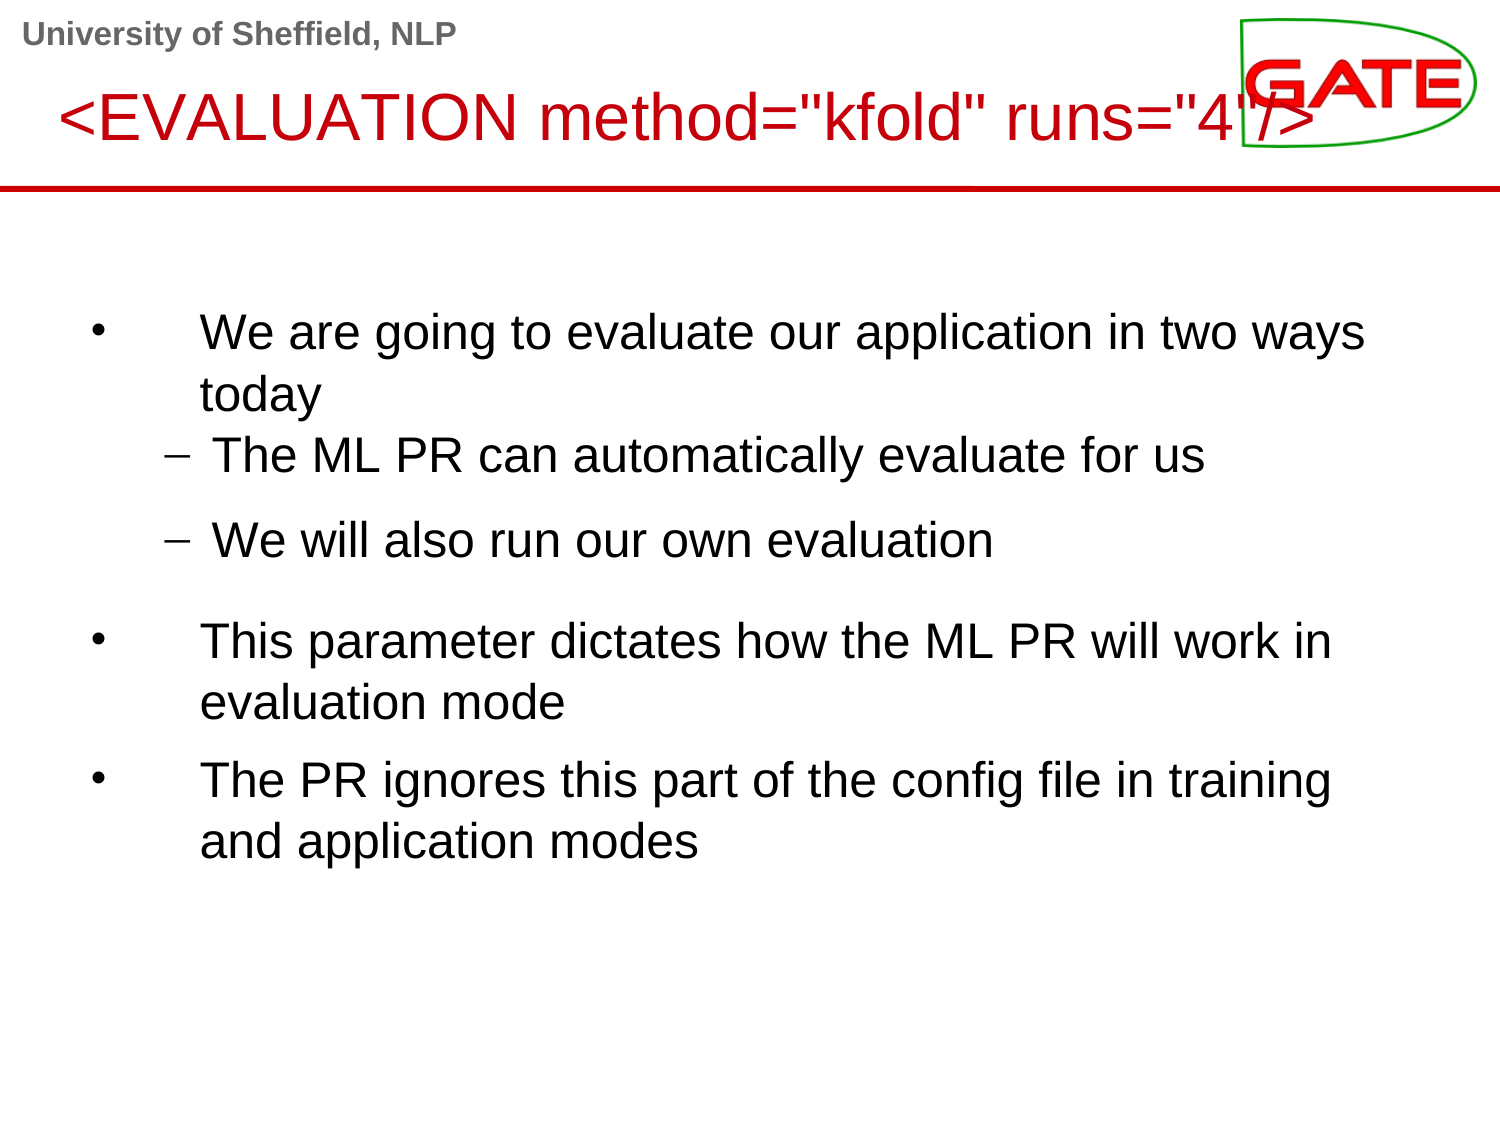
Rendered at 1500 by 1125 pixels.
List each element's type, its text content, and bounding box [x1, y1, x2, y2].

picture [1394, 18, 1477, 148]
title <EVALUATION method="kfold" runs="4"/> [43, 8, 1394, 225]
list We are going to evaluate our application in two ways today The ML PR can automatically evaluate for us We will also run our own evaluation This parameter dictates how the ML PR will work in evaluation mode The PR ignores this part of the config file in training and application modes [75, 290, 1425, 1034]
